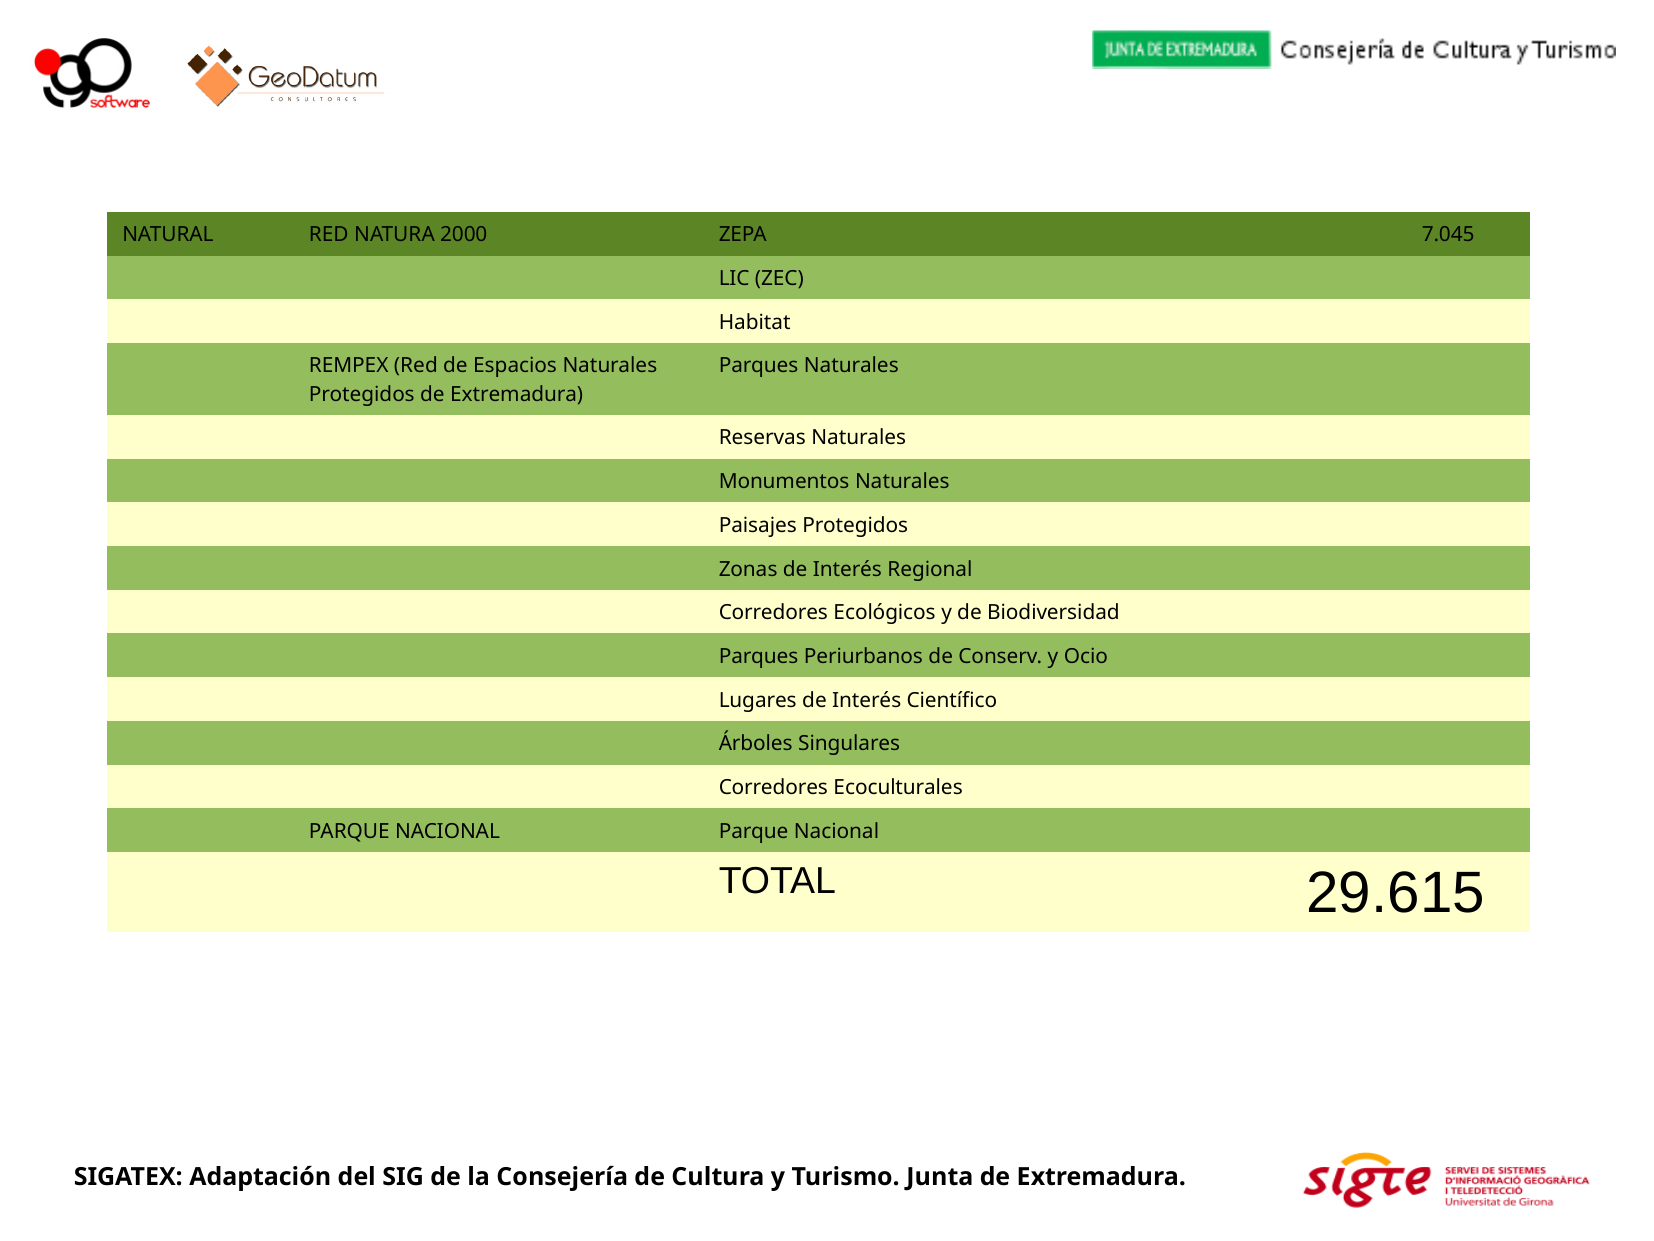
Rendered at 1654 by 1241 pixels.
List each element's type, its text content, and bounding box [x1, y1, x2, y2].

table_cell [294, 852, 704, 932]
table_cell [1292, 459, 1530, 502]
table_cell [294, 677, 704, 721]
table_cell [107, 765, 294, 808]
table_cell [294, 590, 704, 633]
table_cell [107, 502, 294, 546]
table_cell Paisajes Protegidos [704, 502, 1292, 546]
table_cell [107, 590, 294, 633]
picture [1299, 1151, 1592, 1211]
table_cell [107, 256, 294, 299]
table_cell [1292, 546, 1530, 590]
table_cell Corredores Ecológicos y de Biodiversidad [704, 590, 1292, 633]
table_cell [1292, 502, 1530, 546]
table_cell [294, 502, 704, 546]
table_cell [107, 343, 294, 415]
picture [1092, 29, 1616, 70]
table_cell [294, 721, 704, 765]
table_cell [1292, 677, 1530, 721]
picture [29, 30, 155, 119]
table_header RED NATURA 2000 [294, 212, 704, 256]
table_cell Monumentos Naturales [704, 459, 1292, 502]
table_cell Habitat [704, 299, 1292, 343]
table_cell PARQUE NACIONAL [294, 808, 704, 852]
table_cell [1292, 765, 1530, 808]
table_cell [107, 299, 294, 343]
text_box SIGATEX: Adaptación del SIG de la Consejería de Cultura y Turismo. Junta de Extremadura. [59, 1151, 1299, 1200]
table_cell [1292, 299, 1530, 343]
table_cell [294, 633, 704, 677]
table_cell [107, 546, 294, 590]
table_cell [1292, 343, 1530, 415]
table_cell [1292, 590, 1530, 633]
table_cell Parques Periurbanos de Conserv. y Ocio [704, 633, 1292, 677]
table_cell Reservas Naturales [704, 415, 1292, 459]
table_cell [107, 633, 294, 677]
table_cell [1292, 256, 1530, 299]
table_cell [107, 459, 294, 502]
table_cell [1292, 415, 1530, 459]
table_cell [107, 852, 294, 932]
table_cell [1292, 721, 1530, 765]
table_cell [107, 721, 294, 765]
table_cell [294, 765, 704, 808]
table_cell 29.615 [1292, 852, 1530, 932]
table_header ZEPA [704, 212, 1292, 256]
table_cell [107, 677, 294, 721]
table_cell [107, 415, 294, 459]
table_cell Parque Nacional [704, 808, 1292, 852]
table_header NATURAL [107, 212, 294, 256]
table_cell [294, 546, 704, 590]
table_cell LIC (ZEC) [704, 256, 1292, 299]
table_cell Zonas de Interés Regional [704, 546, 1292, 590]
table_cell Corredores Ecoculturales [704, 765, 1292, 808]
table_cell [1292, 633, 1530, 677]
table_cell Parques Naturales [704, 343, 1292, 415]
table_cell [294, 299, 704, 343]
table_cell [294, 256, 704, 299]
table_header 7.045 [1292, 212, 1530, 256]
table_cell [107, 808, 294, 852]
table_cell TOTAL [704, 852, 1292, 932]
table_cell REMPEX (Red de Espacios Naturales Protegidos de Extremadura) [294, 343, 704, 415]
table_cell [294, 415, 704, 459]
table_cell Árboles Singulares [704, 721, 1292, 765]
table_cell Lugares de Interés Científico [704, 677, 1292, 721]
picture [177, 18, 394, 137]
table_cell [294, 459, 704, 502]
table_cell [1292, 808, 1530, 852]
